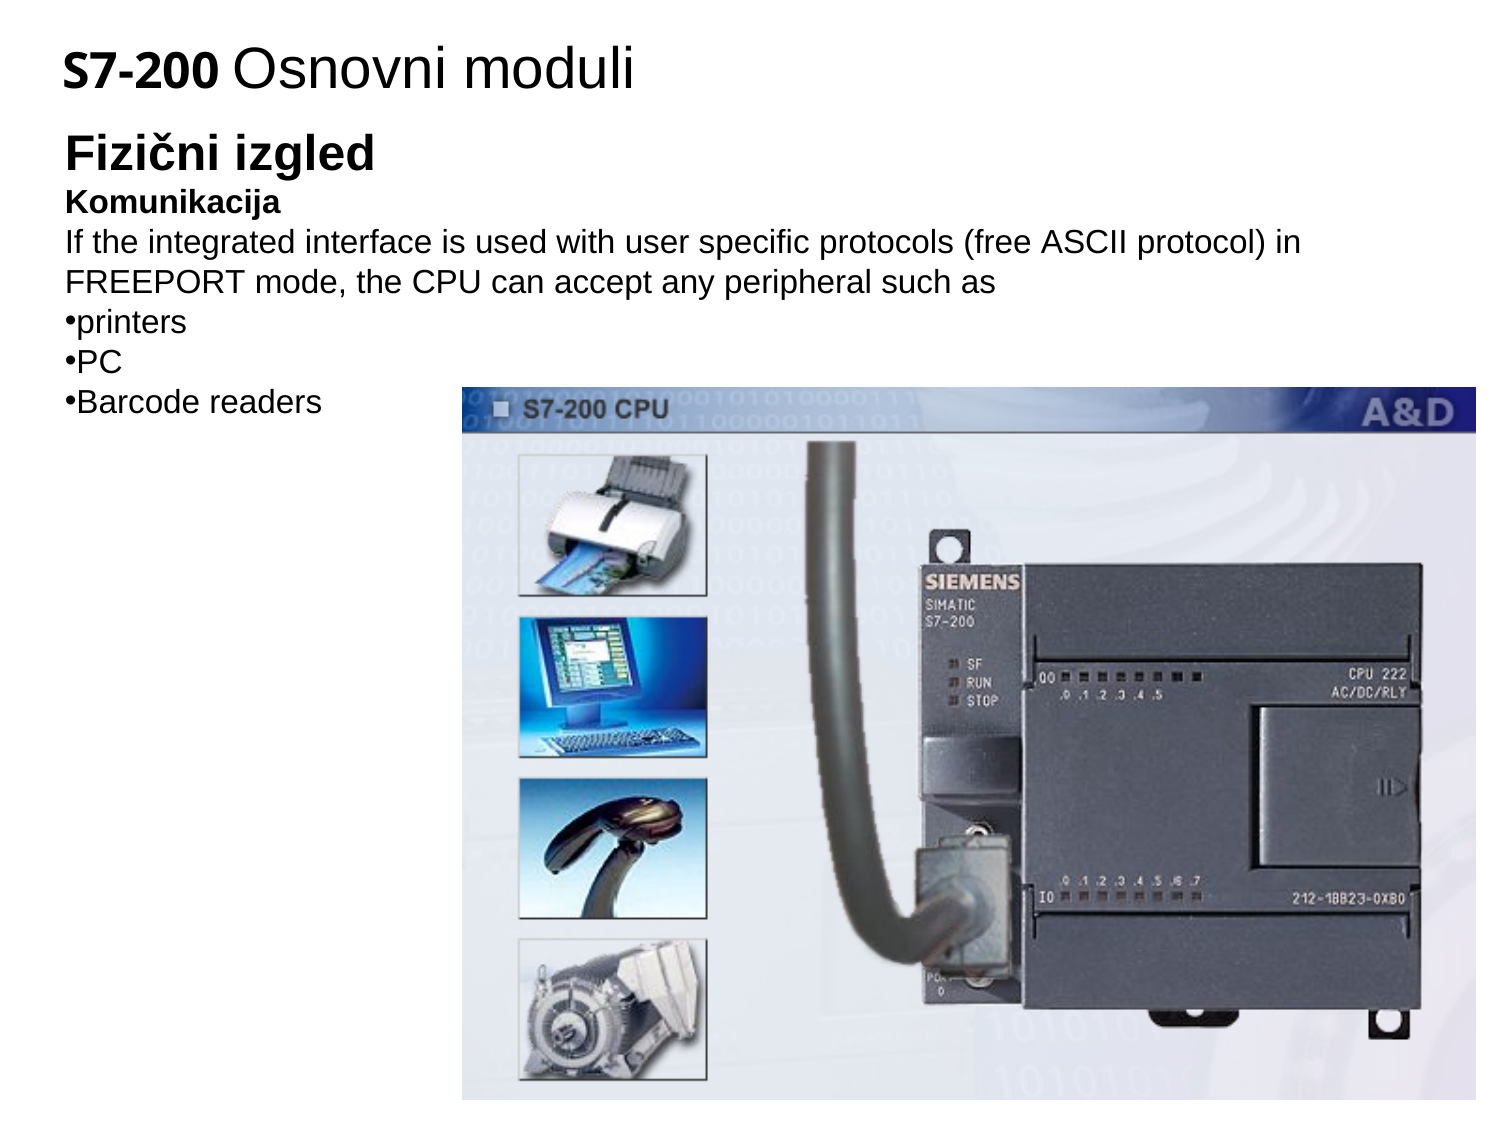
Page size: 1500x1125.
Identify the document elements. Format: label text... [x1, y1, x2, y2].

text_box Fizični izgled Komunikacija If the integrated interface is used with user specific protocols (free ASCII protocol) in FREEPORT mode, the CPU can accept any peripheral such as printers PC Barcode readers [50, 112, 1391, 428]
picture [462, 387, 1476, 1101]
text_box S7-200 Osnovni moduli [47, 22, 651, 108]
